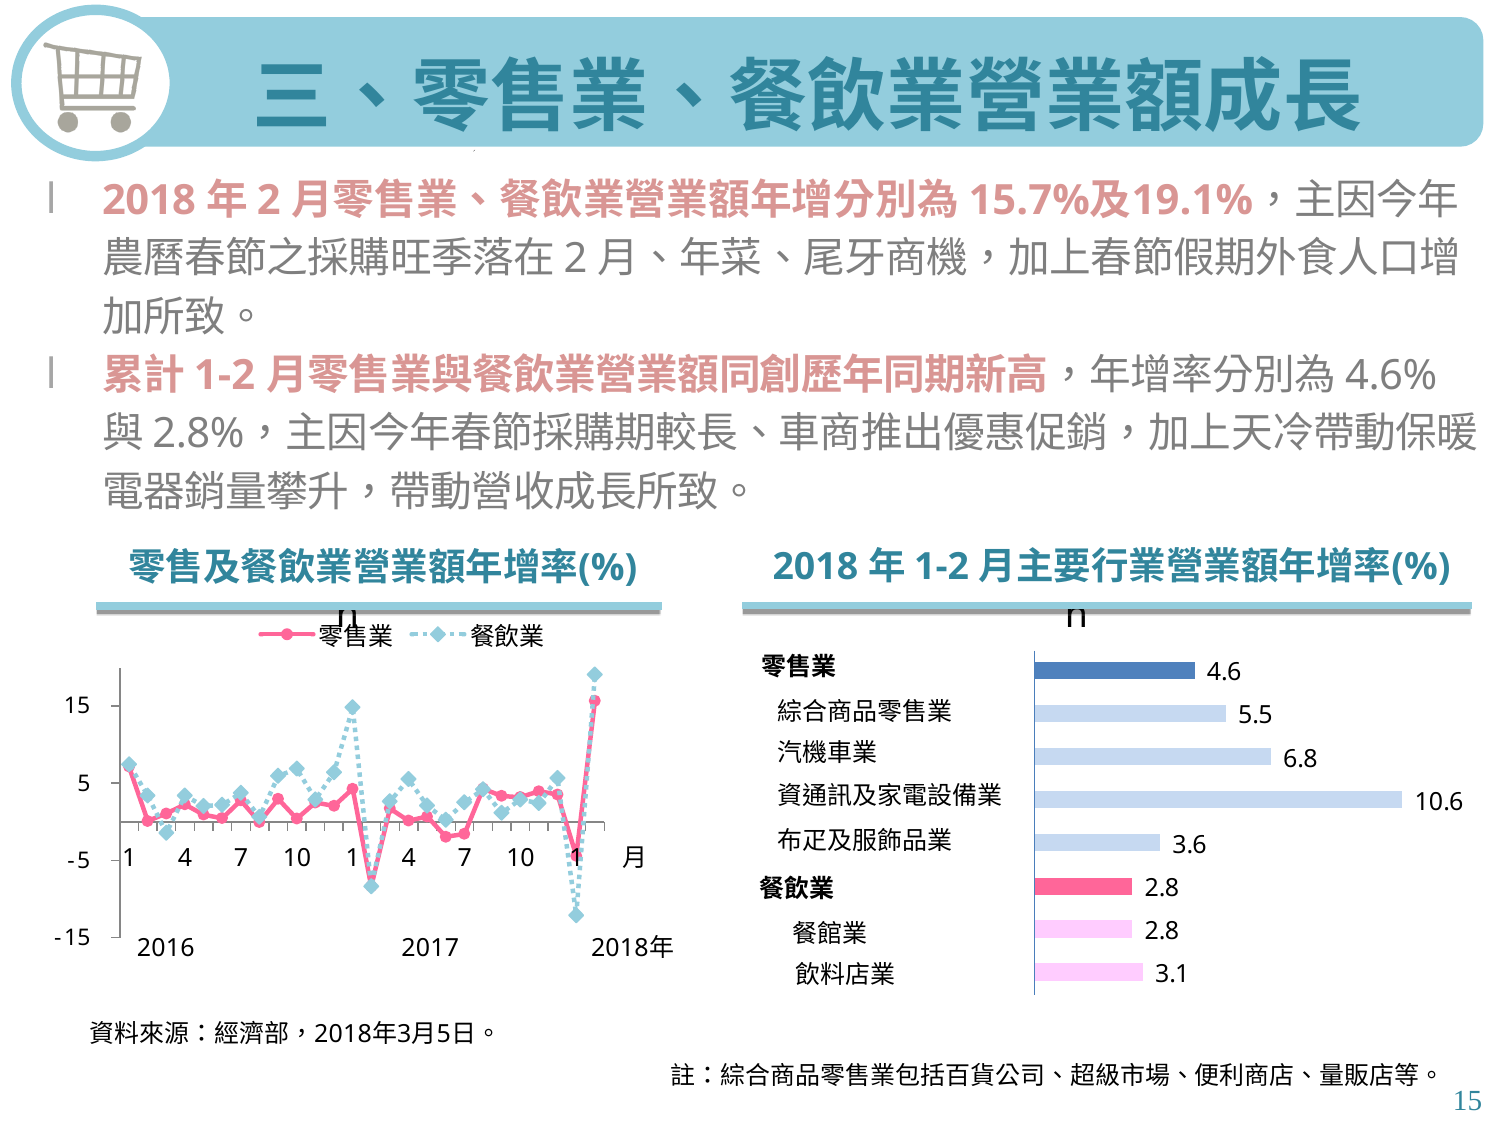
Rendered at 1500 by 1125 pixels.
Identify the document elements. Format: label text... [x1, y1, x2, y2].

title 三、零售業、餐飲業營業額成長 [161, 37, 1468, 130]
text_box 2018 年 1-2 月主要行業營業額年增率(%) [746, 534, 1477, 686]
picture [36, 605, 1474, 1063]
text_box 2018 年 2 月零售業、餐飲業營業額年增分別為 15.7%及19.1%，主因今年 農曆春節之採購旺季落在 2 月、年菜、尾牙商機，加上春節假期外食人口增 加所致。 累計 1-2 月零售業與餐飲業營業額同創歷年同期新高，年增率分別為 4.6% 與 2.8%，主因今年春節採購期較長、車商推出優惠促銷，加上天冷帶動保暖 電器銷量攀升，帶動營收成長所致。 [0, 164, 1500, 589]
text_box 零售及餐飲業營業額年增率(%) [100, 535, 666, 605]
text_box 註：綜合商品零售業包括百貨公司、超級市場、便利商店、量販店等。 [655, 1056, 1481, 1096]
picture [26, 16, 161, 151]
